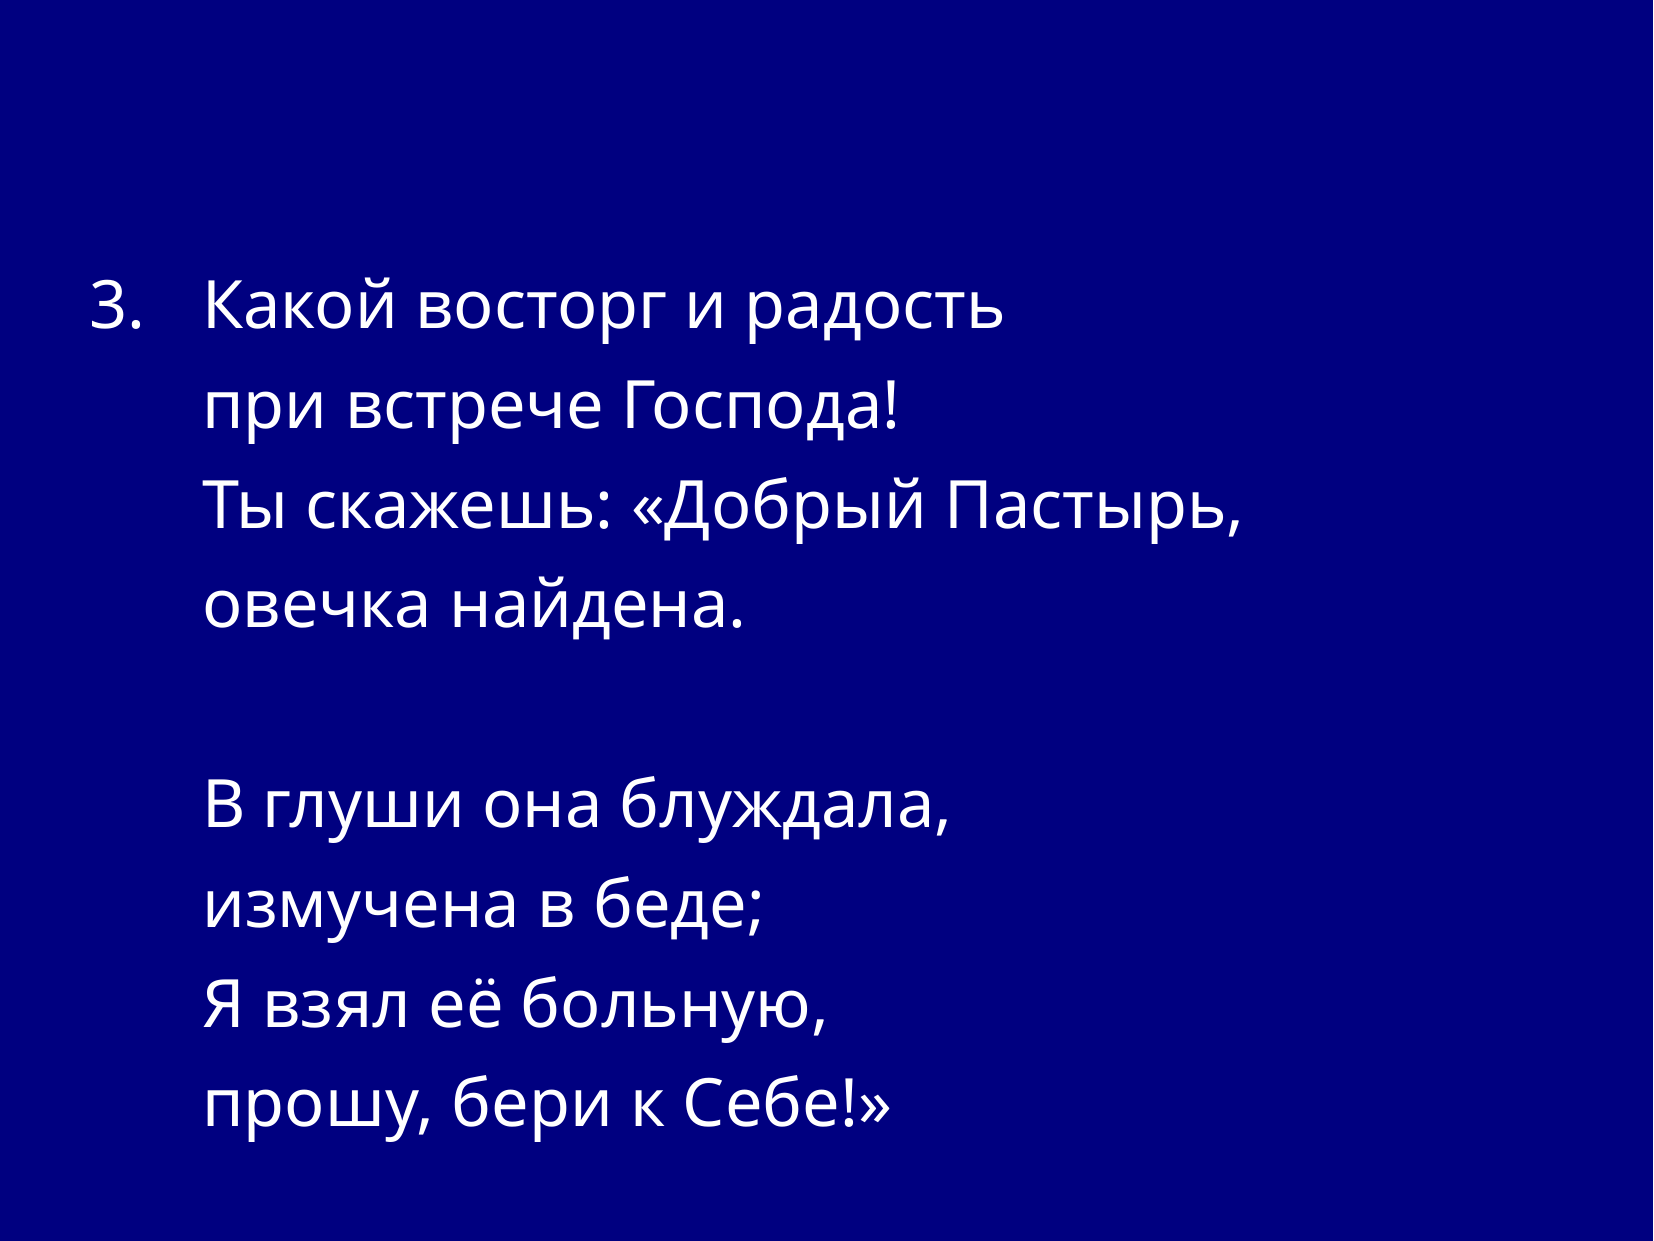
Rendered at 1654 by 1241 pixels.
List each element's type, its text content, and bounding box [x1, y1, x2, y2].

text_box 3. Какой восторг и радость при встрече Господа! Ты скажешь: «Добрый Пастырь, овечка найдена. В глуши она блуждала, измучена в беде; Я взял её больную, прошу, бери к Себе!» [75, 150, 1576, 1163]
